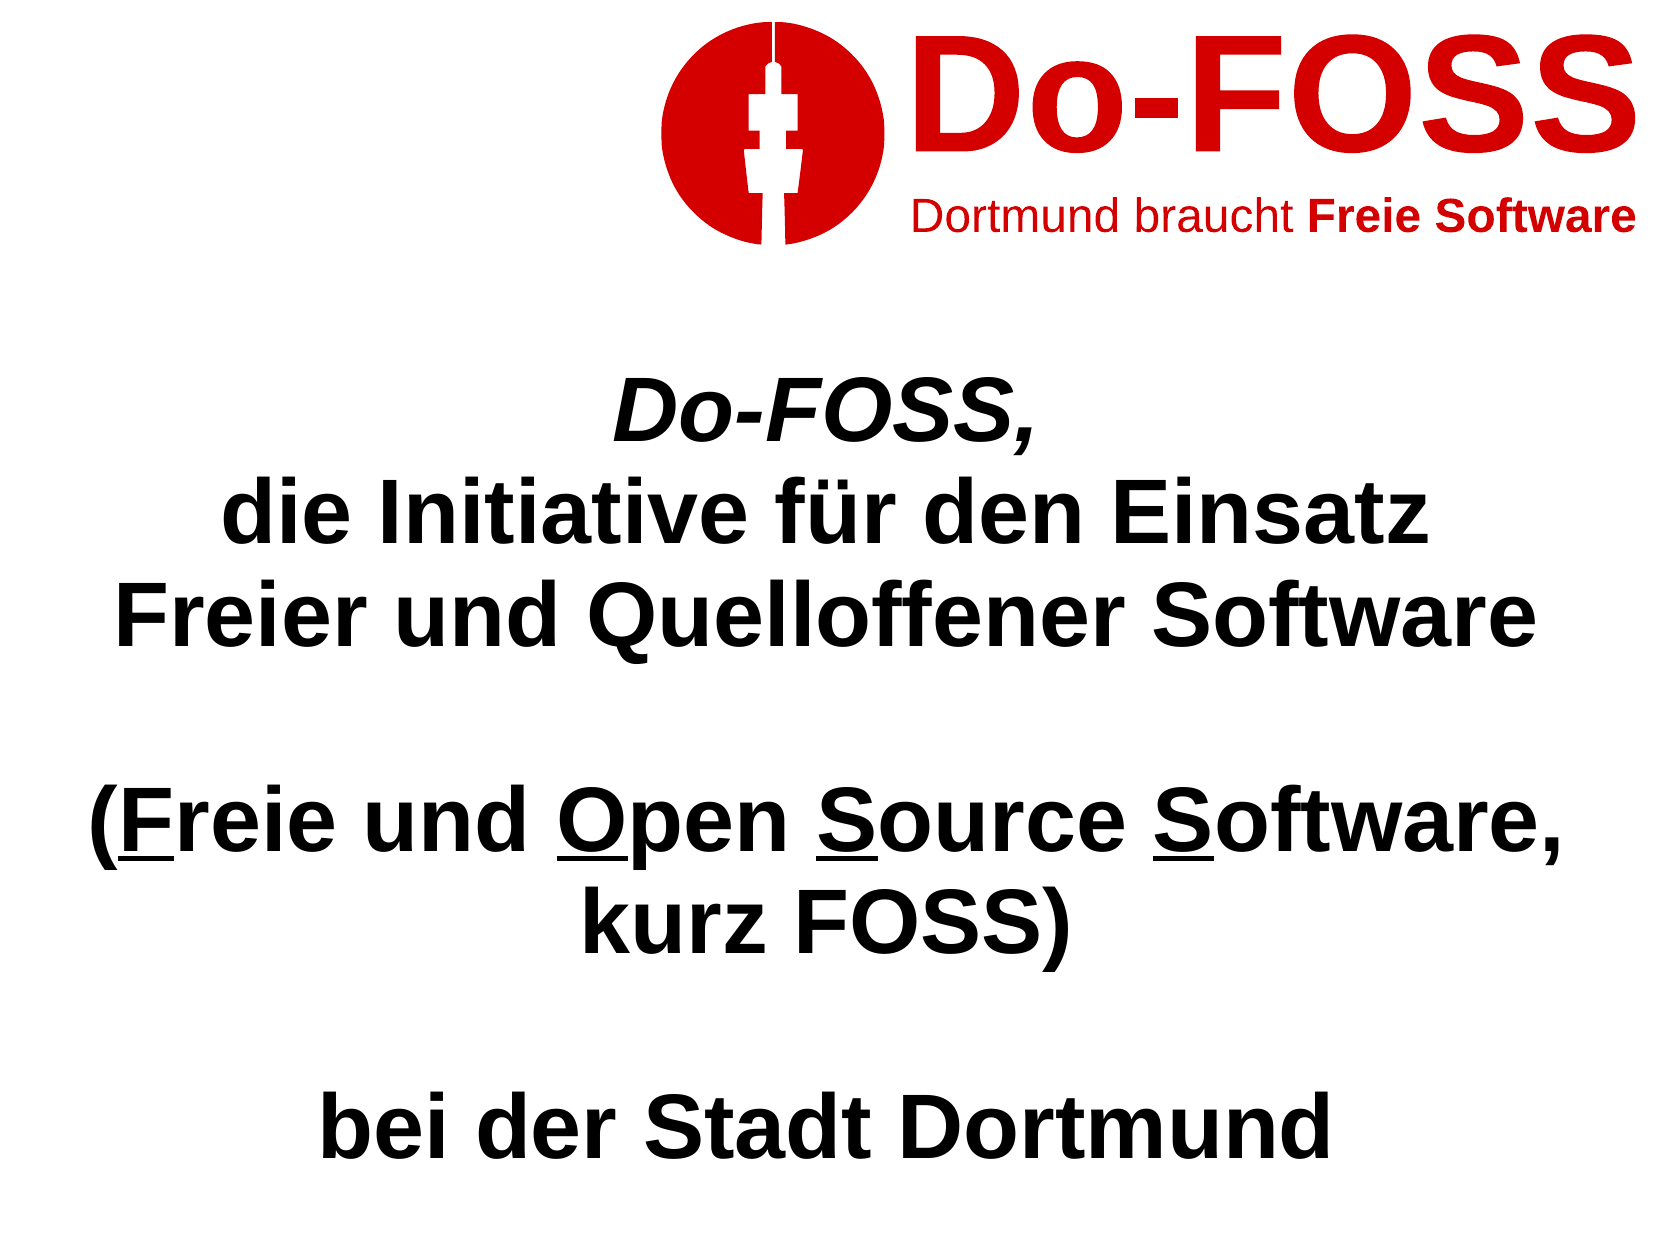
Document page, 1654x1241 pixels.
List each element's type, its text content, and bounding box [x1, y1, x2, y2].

subtitle Do-FOSS, die Initiative für den Einsatz Freier und Quelloffener Software (Freie und Open Source Software, kurz FOSS) bei der Stadt Dortmund [82, 358, 1571, 1179]
